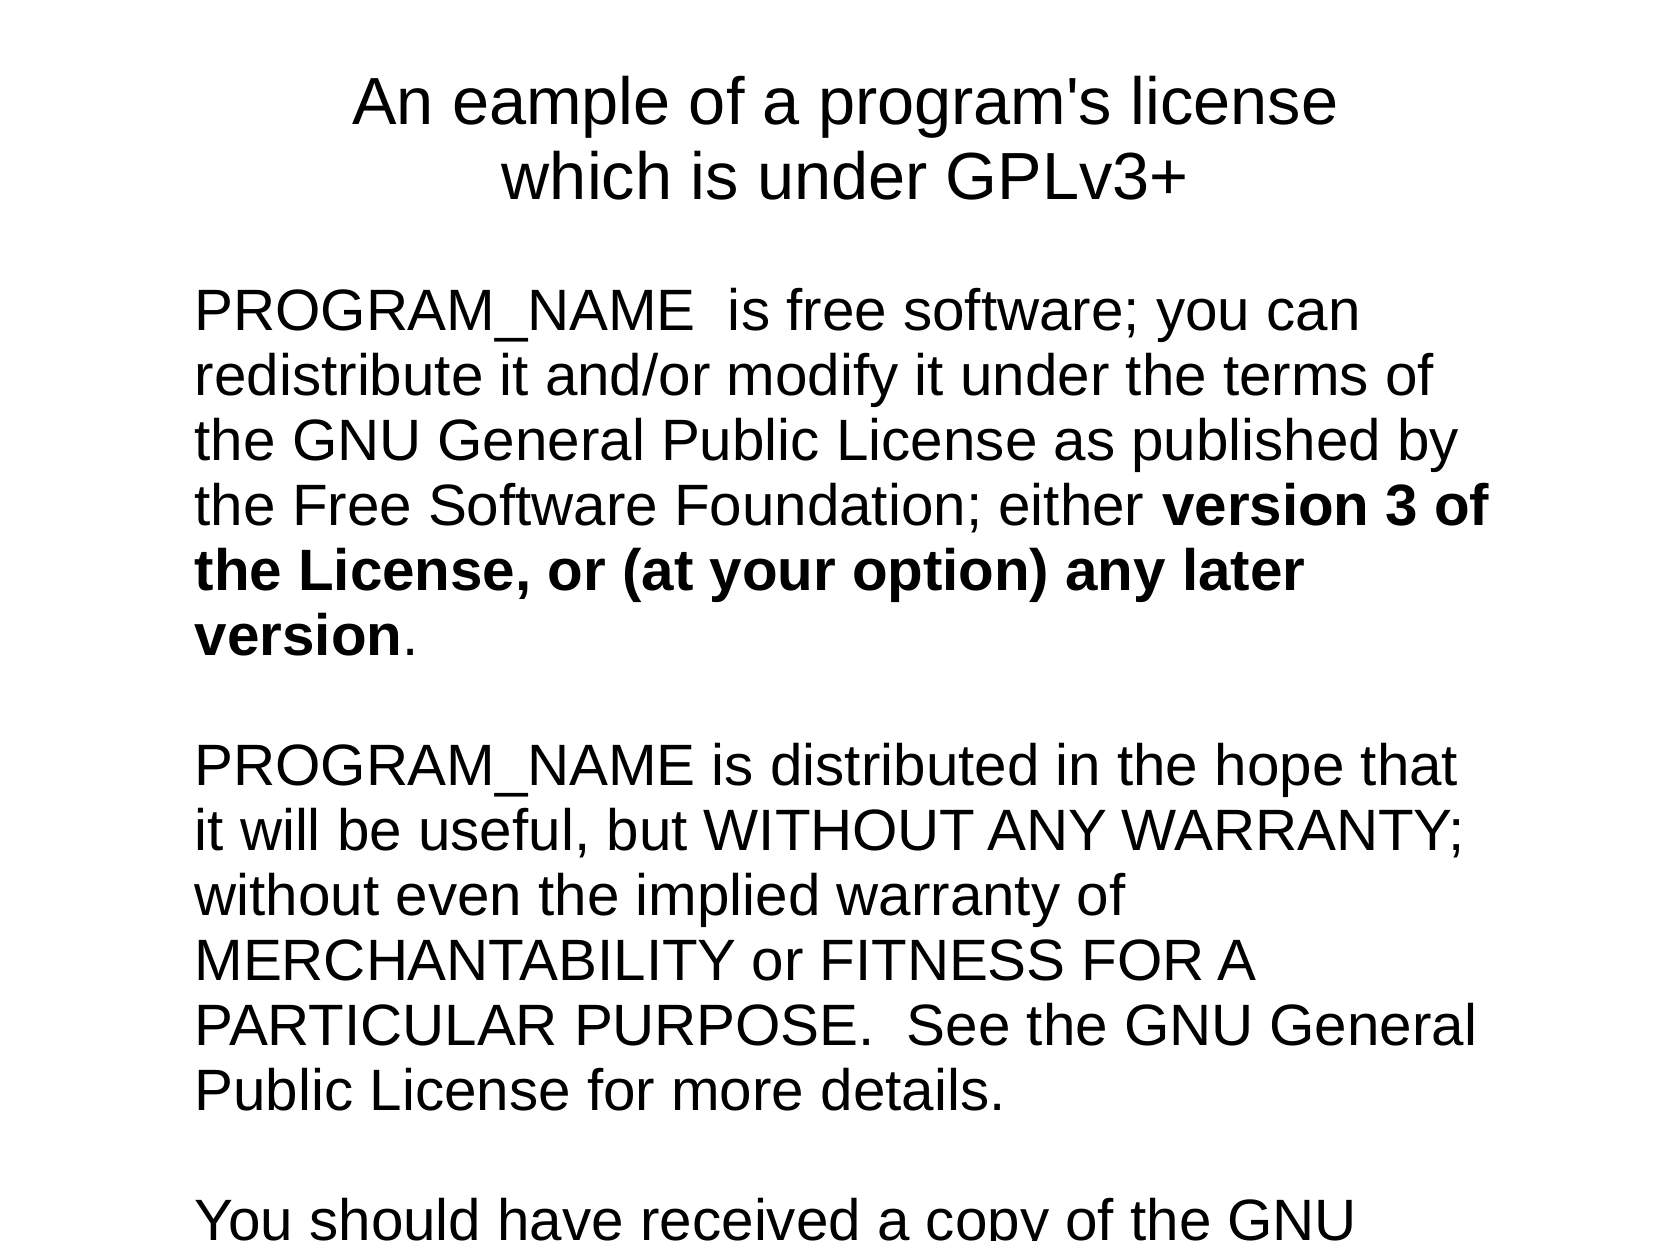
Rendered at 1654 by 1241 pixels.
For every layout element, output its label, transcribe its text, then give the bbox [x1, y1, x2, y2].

text_box PROGRAM_NAME is free software; you can redistribute it and/or modify it under the terms of the GNU General Public License as published by the Free Software Foundation; either version 3 of the License, or (at your option) any later version. PROGRAM_NAME is distributed in the hope that it will be useful, but WITHOUT ANY WARRANTY; without even the implied warranty of MERCHANTABILITY or FITNESS FOR A PARTICULAR PURPOSE. See the GNU General Public License for more details. You should have received a copy of the GNU General Public License along with PROGRAM_NAME; if not, write to the Free Software Foundation, Inc., 51 Franklin St, Fifth Floor, Boston, MA 02110-1301 USA [180, 270, 1516, 1231]
text_box An eample of a program's license which is under GPLv3+ [296, 56, 1396, 196]
